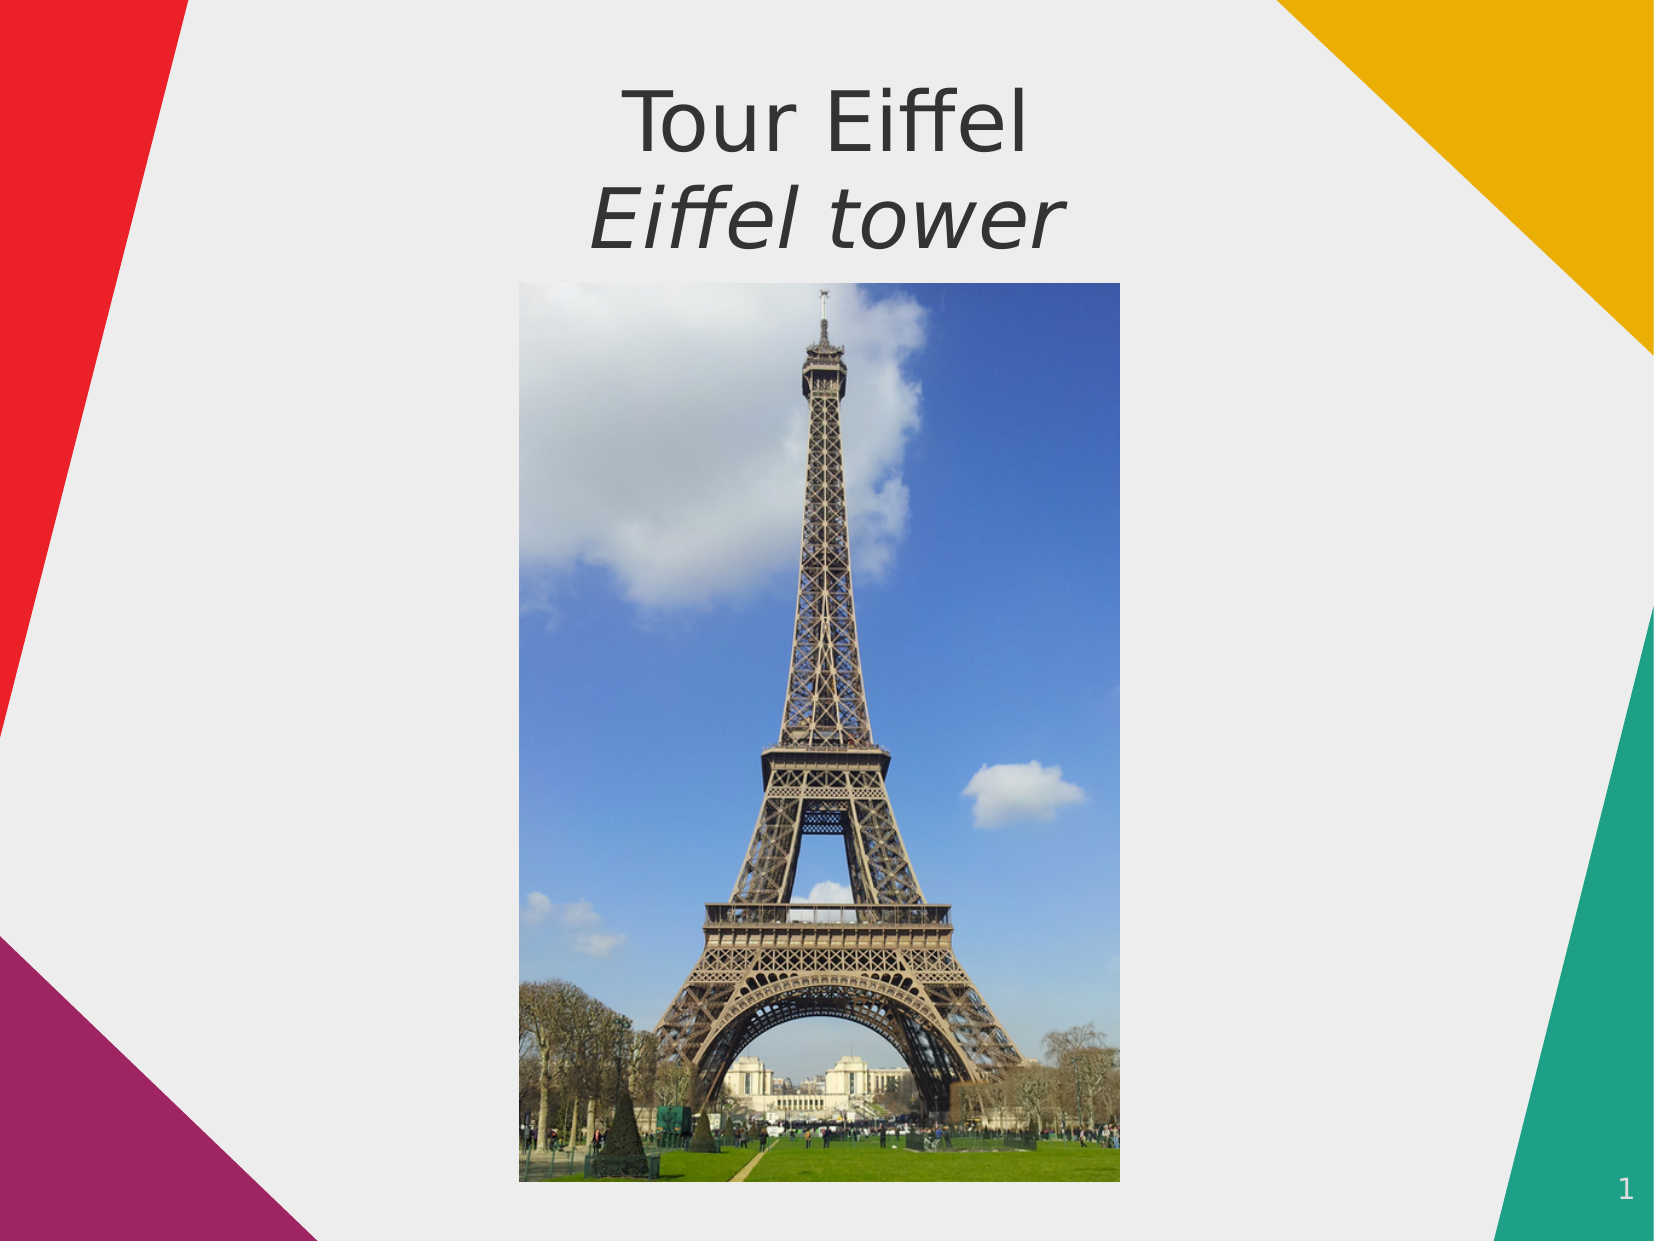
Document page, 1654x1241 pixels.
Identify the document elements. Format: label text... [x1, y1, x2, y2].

picture [519, 283, 1120, 1182]
title Tour Eiffel Eiffel tower [114, 73, 1539, 271]
